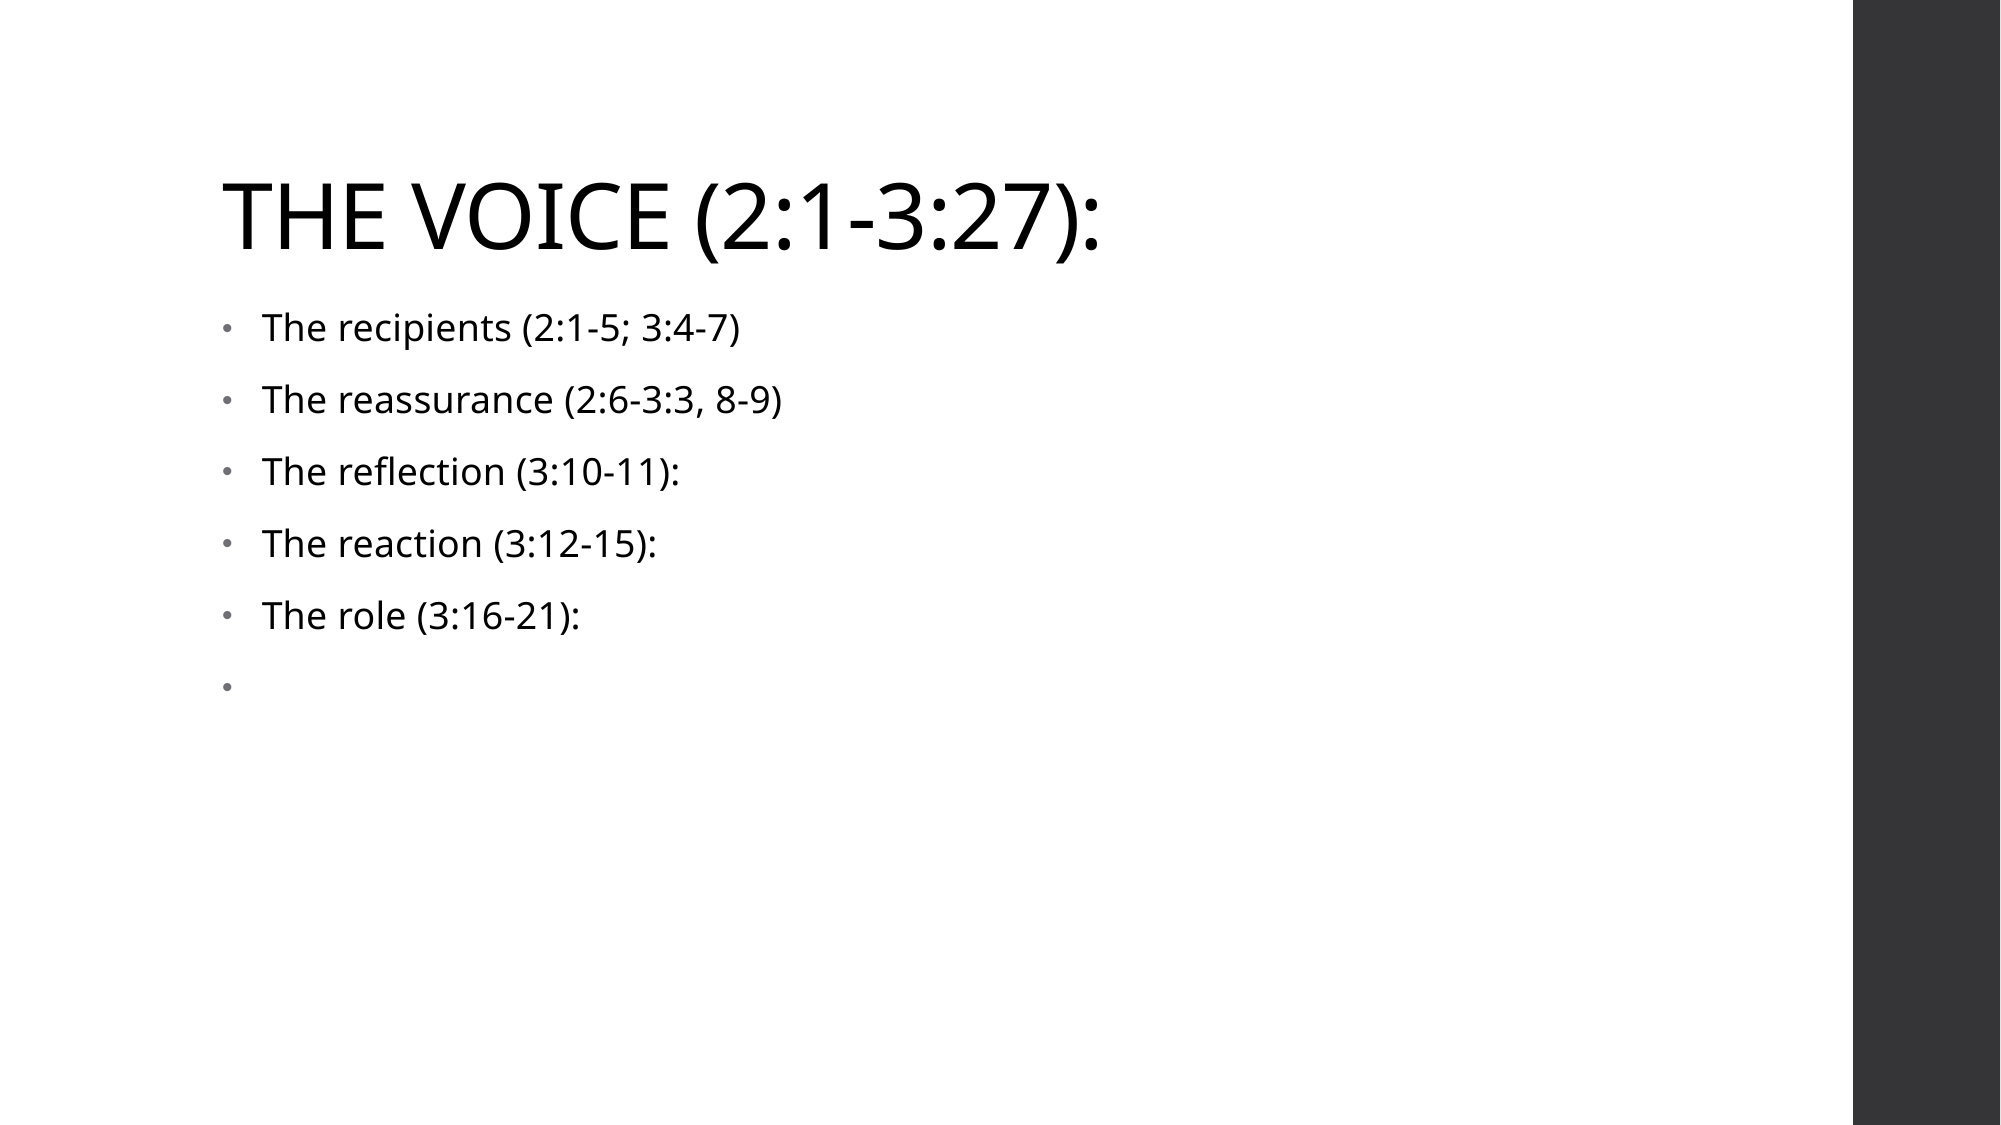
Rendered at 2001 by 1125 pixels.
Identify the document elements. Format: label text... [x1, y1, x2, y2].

title THE VOICE (2:1-3:27): [206, 60, 1797, 278]
list The recipients (2:1-5; 3:4-7) The reassurance (2:6-3:3, 8-9) The reflection (3:10-11): The reaction (3:12-15): The role (3:16-21): [206, 299, 1617, 1014]
